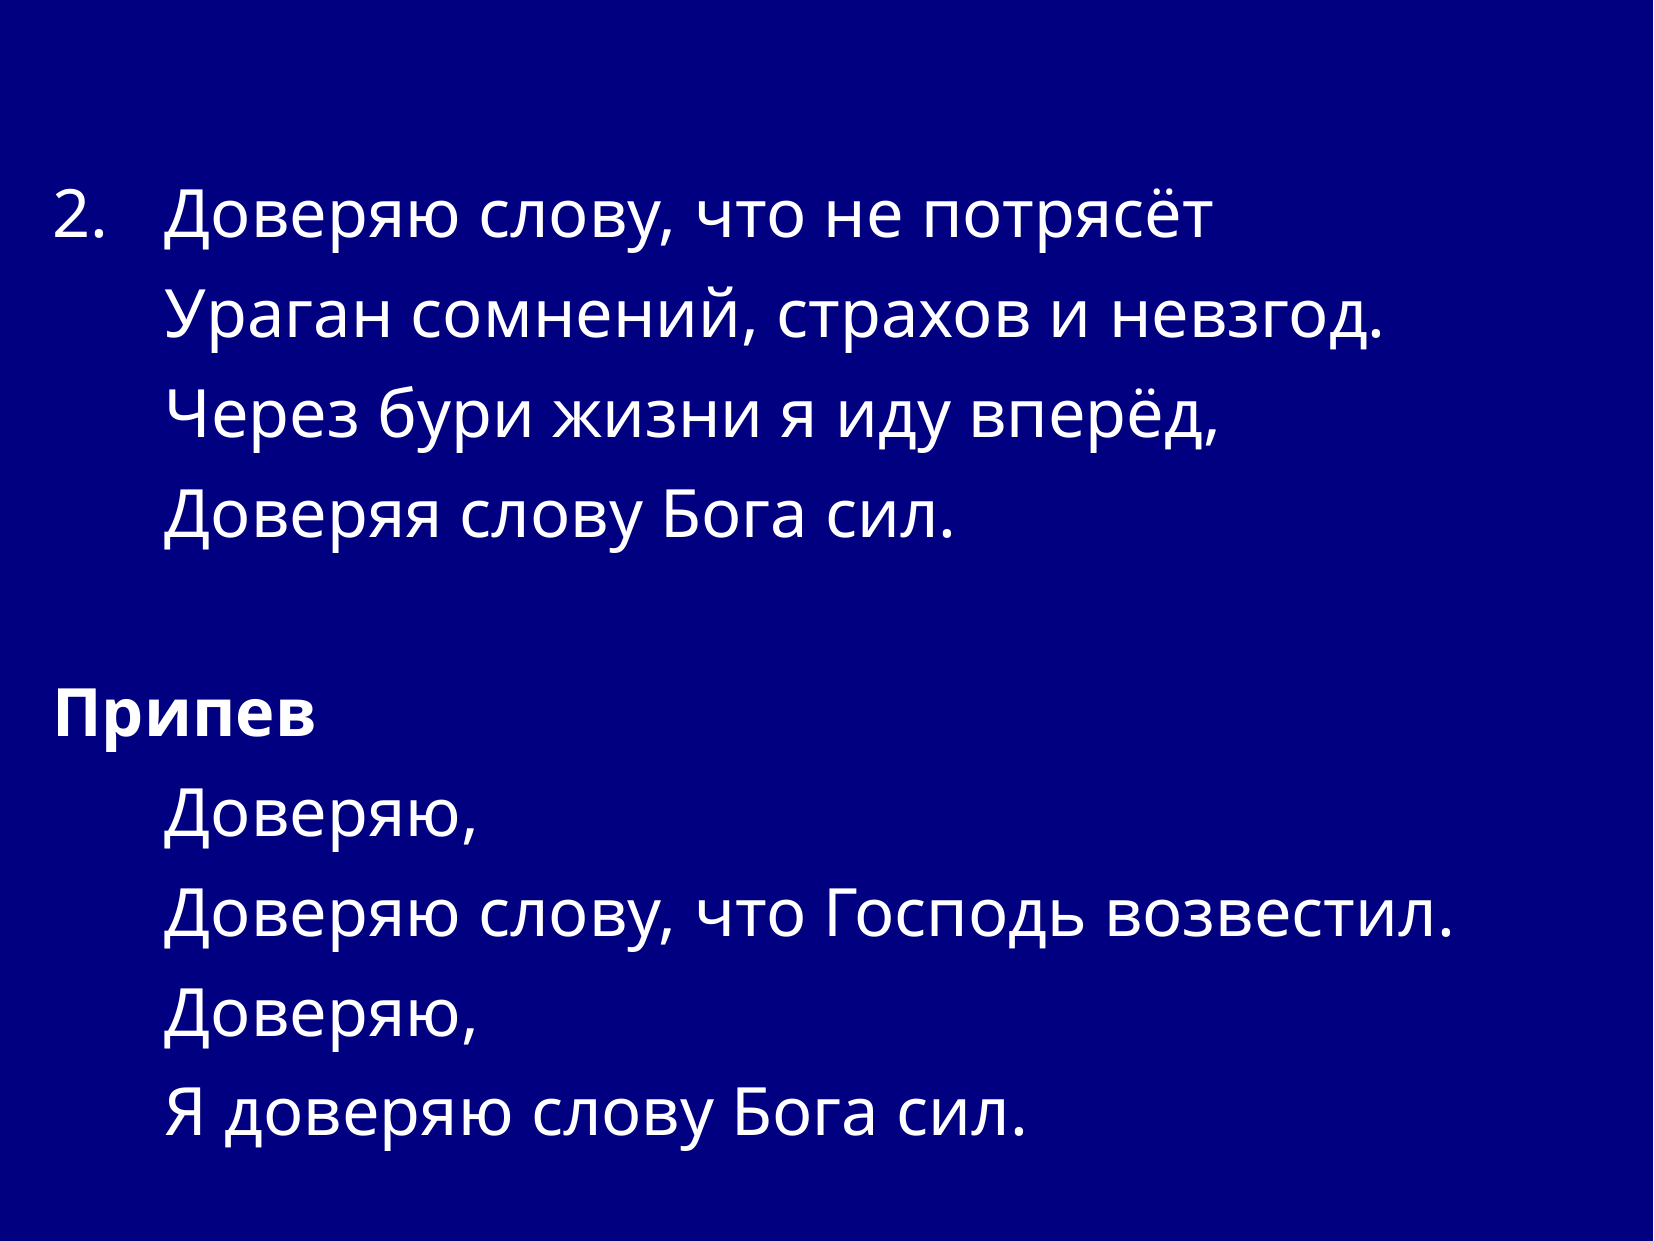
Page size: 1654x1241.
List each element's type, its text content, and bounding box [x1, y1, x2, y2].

text_box 2. Доверяю слову, что не потрясёт Ураган сомнений, страхов и невзгод. Через бури жизни я иду вперёд, Доверяя слову Бога сил. Припев Доверяю, Доверяю слову, что Господь возвестил. Доверяю, Я доверяю слову Бога сил. [37, 150, 1651, 1163]
